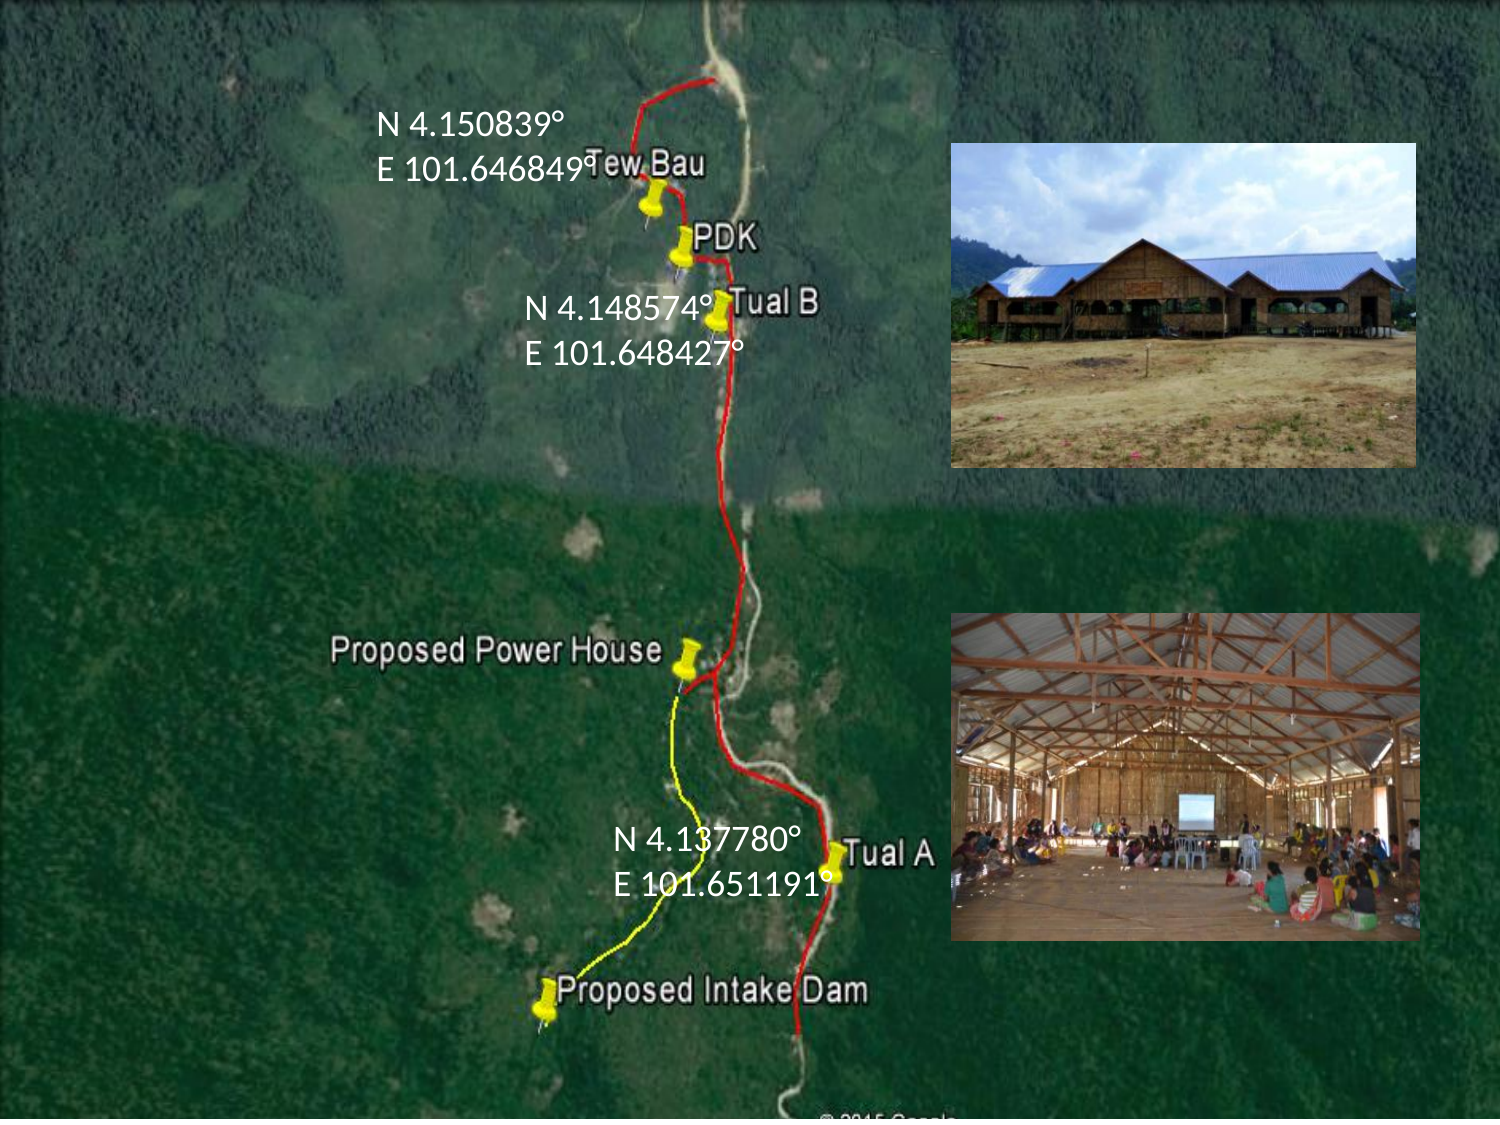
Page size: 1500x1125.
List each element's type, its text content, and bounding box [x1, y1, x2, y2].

text_box N 4.137780° E 101.651191° [600, 807, 896, 911]
picture [0, 0, 1500, 1119]
text_box N 4.148574° E 101.648427° [511, 276, 807, 380]
text_box N 4.150839° E 101.646849° [363, 91, 660, 196]
